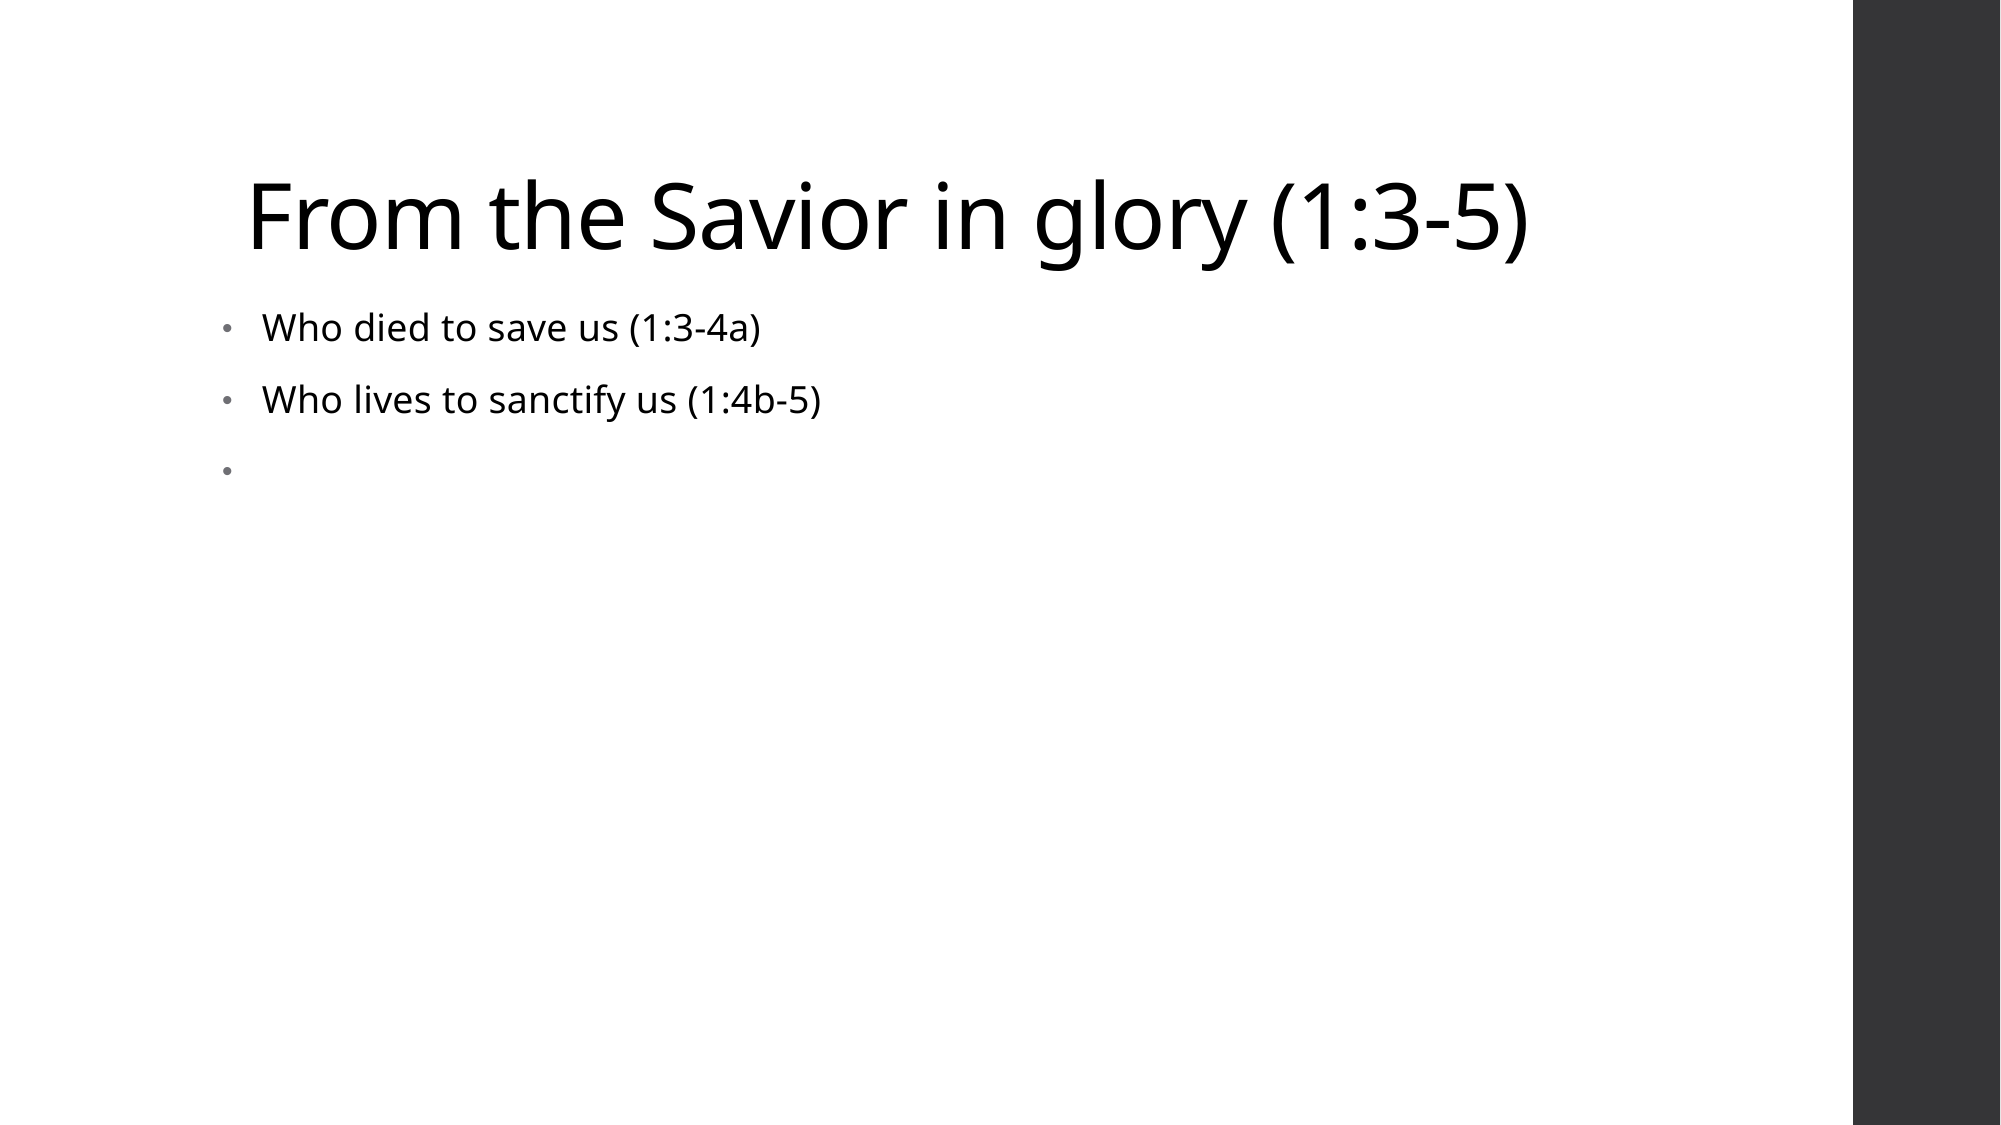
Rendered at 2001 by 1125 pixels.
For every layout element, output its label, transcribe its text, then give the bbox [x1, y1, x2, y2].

title From the Savior in glory (1:3-5) [206, 60, 1797, 278]
list Who died to save us (1:3-4a) Who lives to sanctify us (1:4b-5) [206, 299, 1617, 1014]
